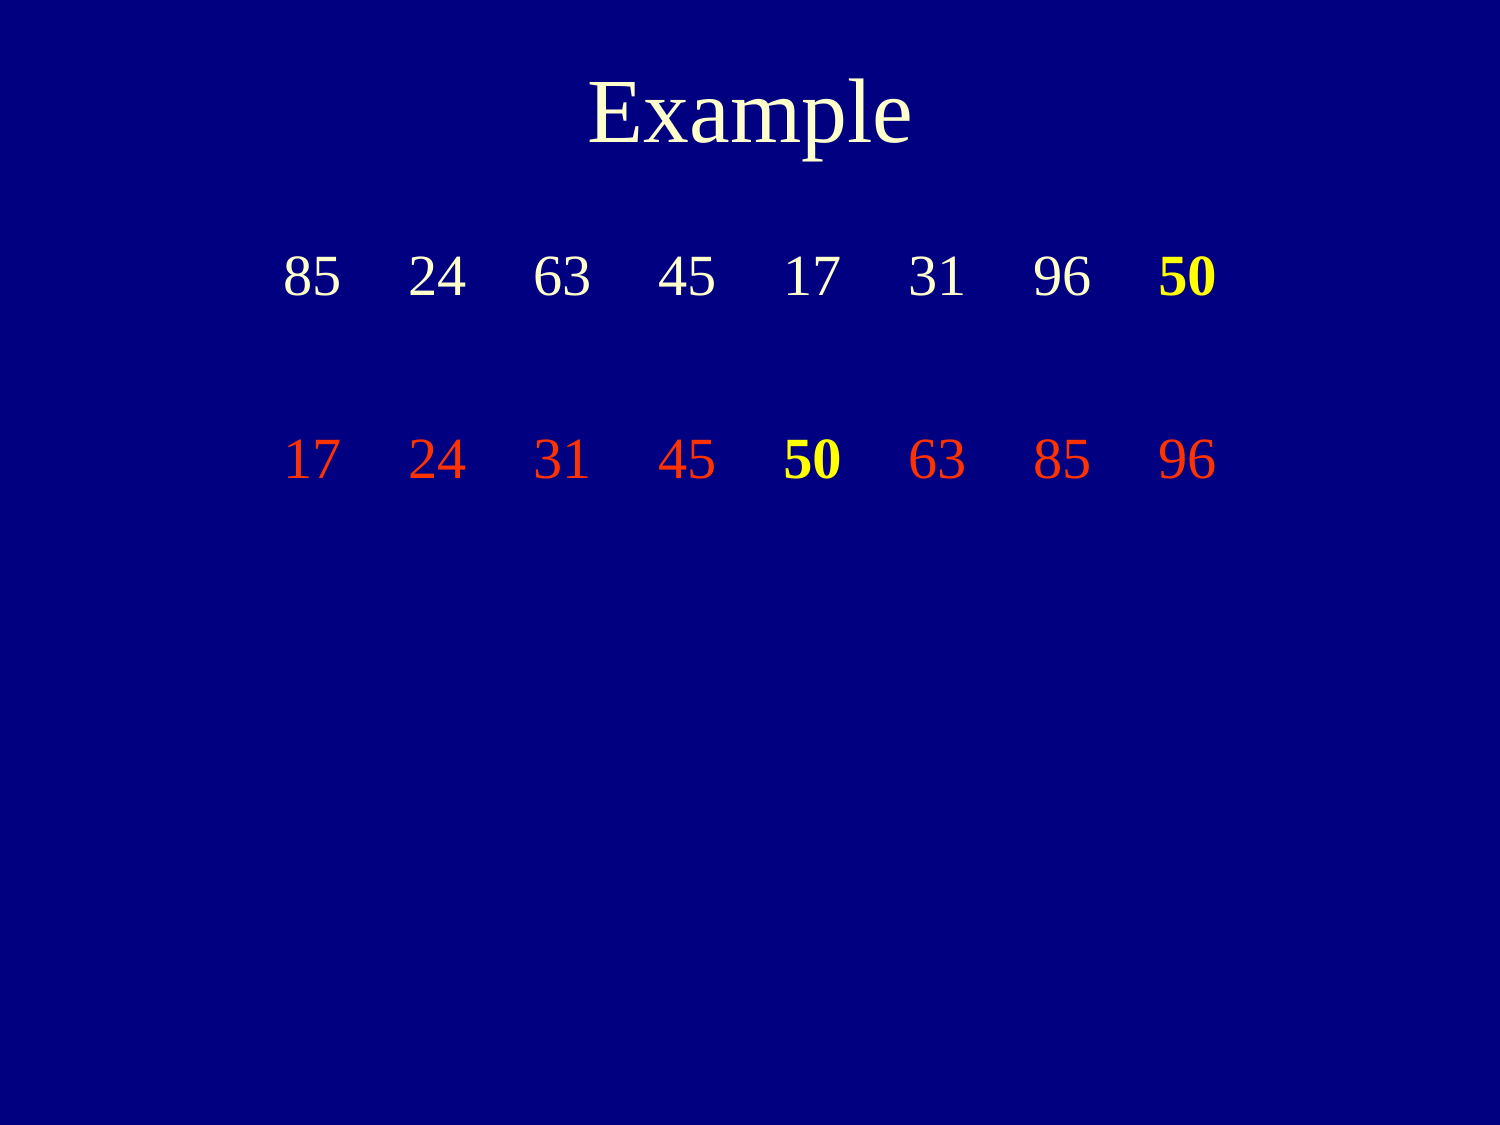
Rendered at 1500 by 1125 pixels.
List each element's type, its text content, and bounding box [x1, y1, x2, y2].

table_header 24 [375, 413, 500, 512]
table_header 63 [500, 229, 625, 325]
table_header 45 [625, 413, 750, 512]
table_header 45 [625, 229, 750, 325]
table_header 17 [250, 413, 375, 512]
table_header 31 [875, 229, 1000, 325]
table_header 50 [750, 413, 875, 512]
title Example [22, 43, 1480, 169]
table_header 85 [250, 229, 375, 325]
table_header 17 [750, 229, 875, 325]
table_header 31 [500, 413, 625, 512]
table_header 96 [1000, 229, 1125, 325]
table_header 63 [875, 413, 1000, 512]
table_header 24 [375, 229, 500, 325]
table_header 50 [1125, 229, 1250, 325]
table_header 96 [1125, 413, 1250, 512]
table_header 85 [1000, 413, 1125, 512]
